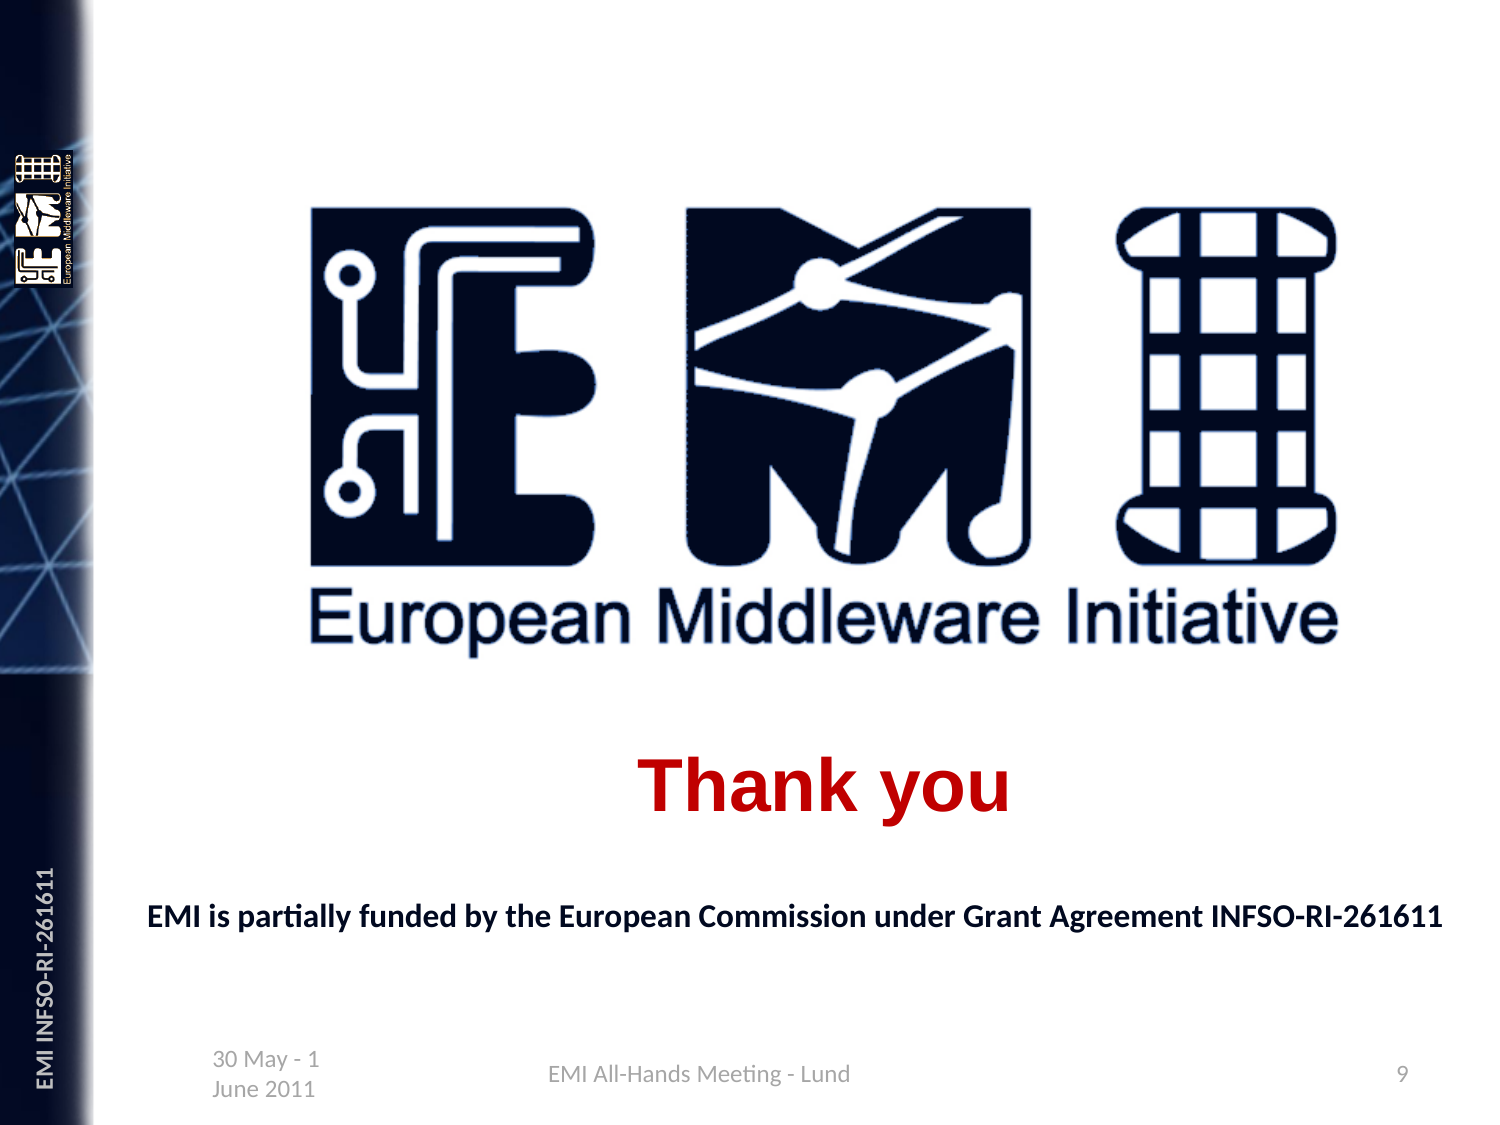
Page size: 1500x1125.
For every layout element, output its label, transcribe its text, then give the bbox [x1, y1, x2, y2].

text_box 30 May - 1 June 2011 [197, 1042, 369, 1103]
picture [0, 0, 105, 1125]
title Thank you [222, 687, 1428, 820]
text_box EMI is partially funded by the European Commission under Grant Agreement INFSO-RI-261611 [121, 820, 1472, 1009]
picture [283, 204, 1372, 661]
text_box EMI All-Hands Meeting - Lund [380, 1042, 1020, 1103]
text_box <number> [1354, 1042, 1424, 1103]
